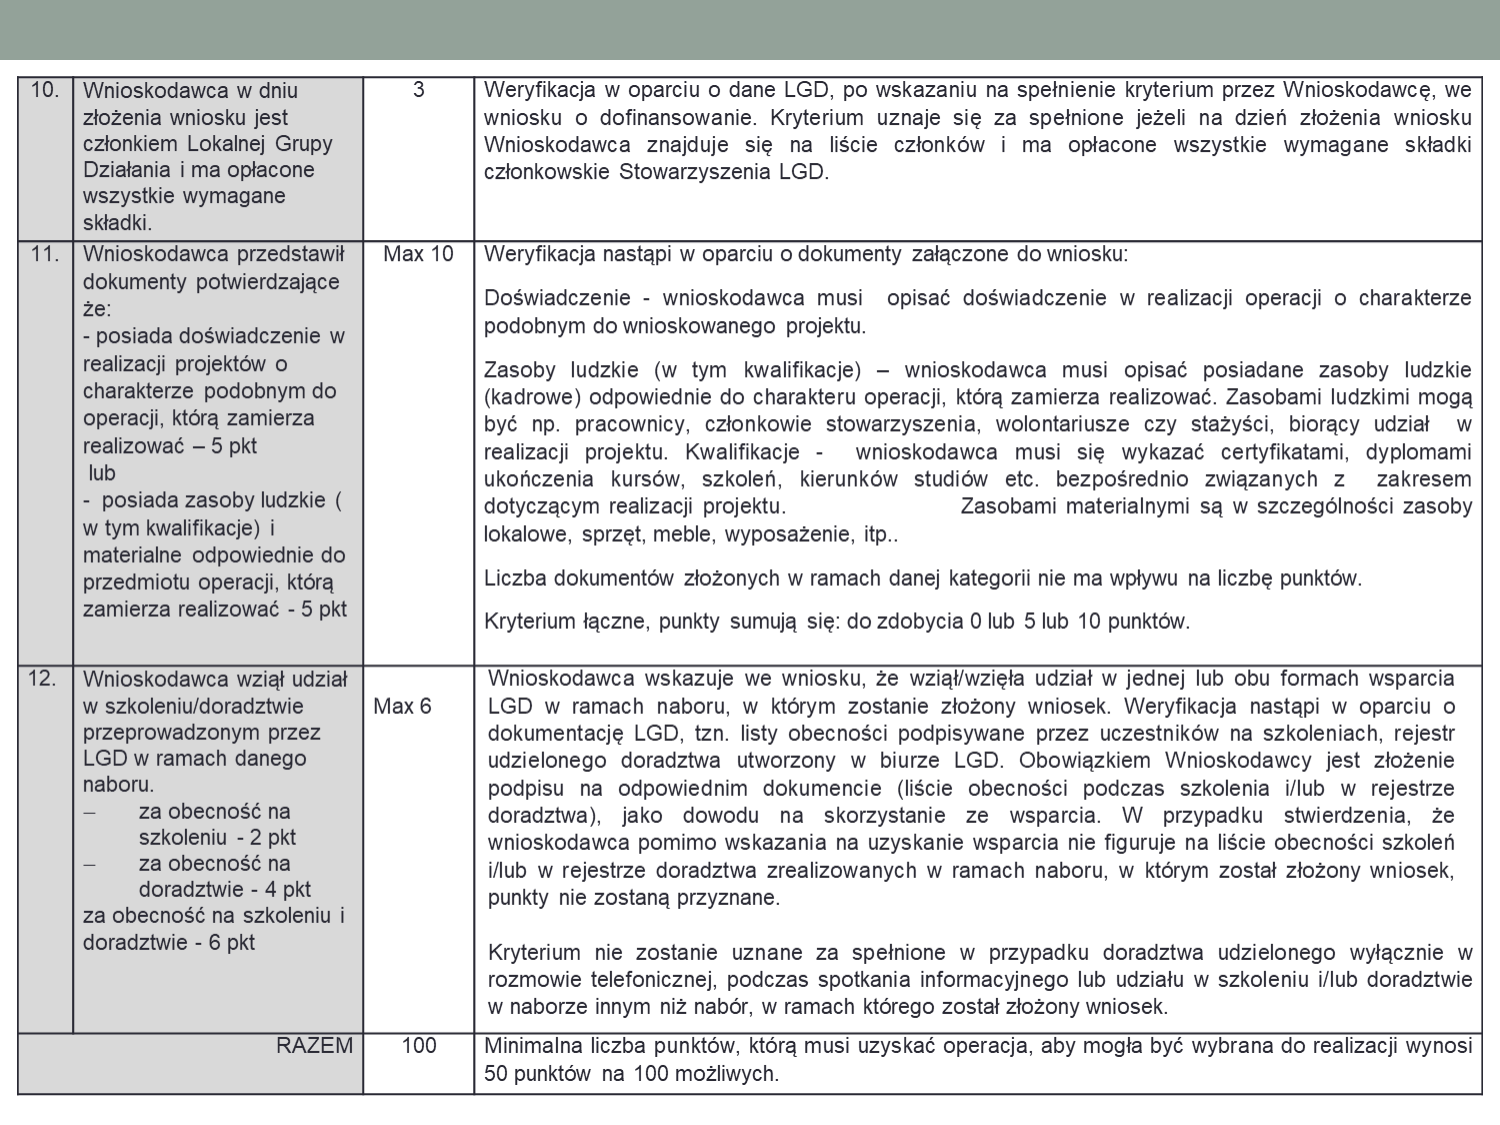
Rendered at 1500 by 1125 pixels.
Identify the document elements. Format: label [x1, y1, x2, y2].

picture [17, 70, 1483, 1100]
